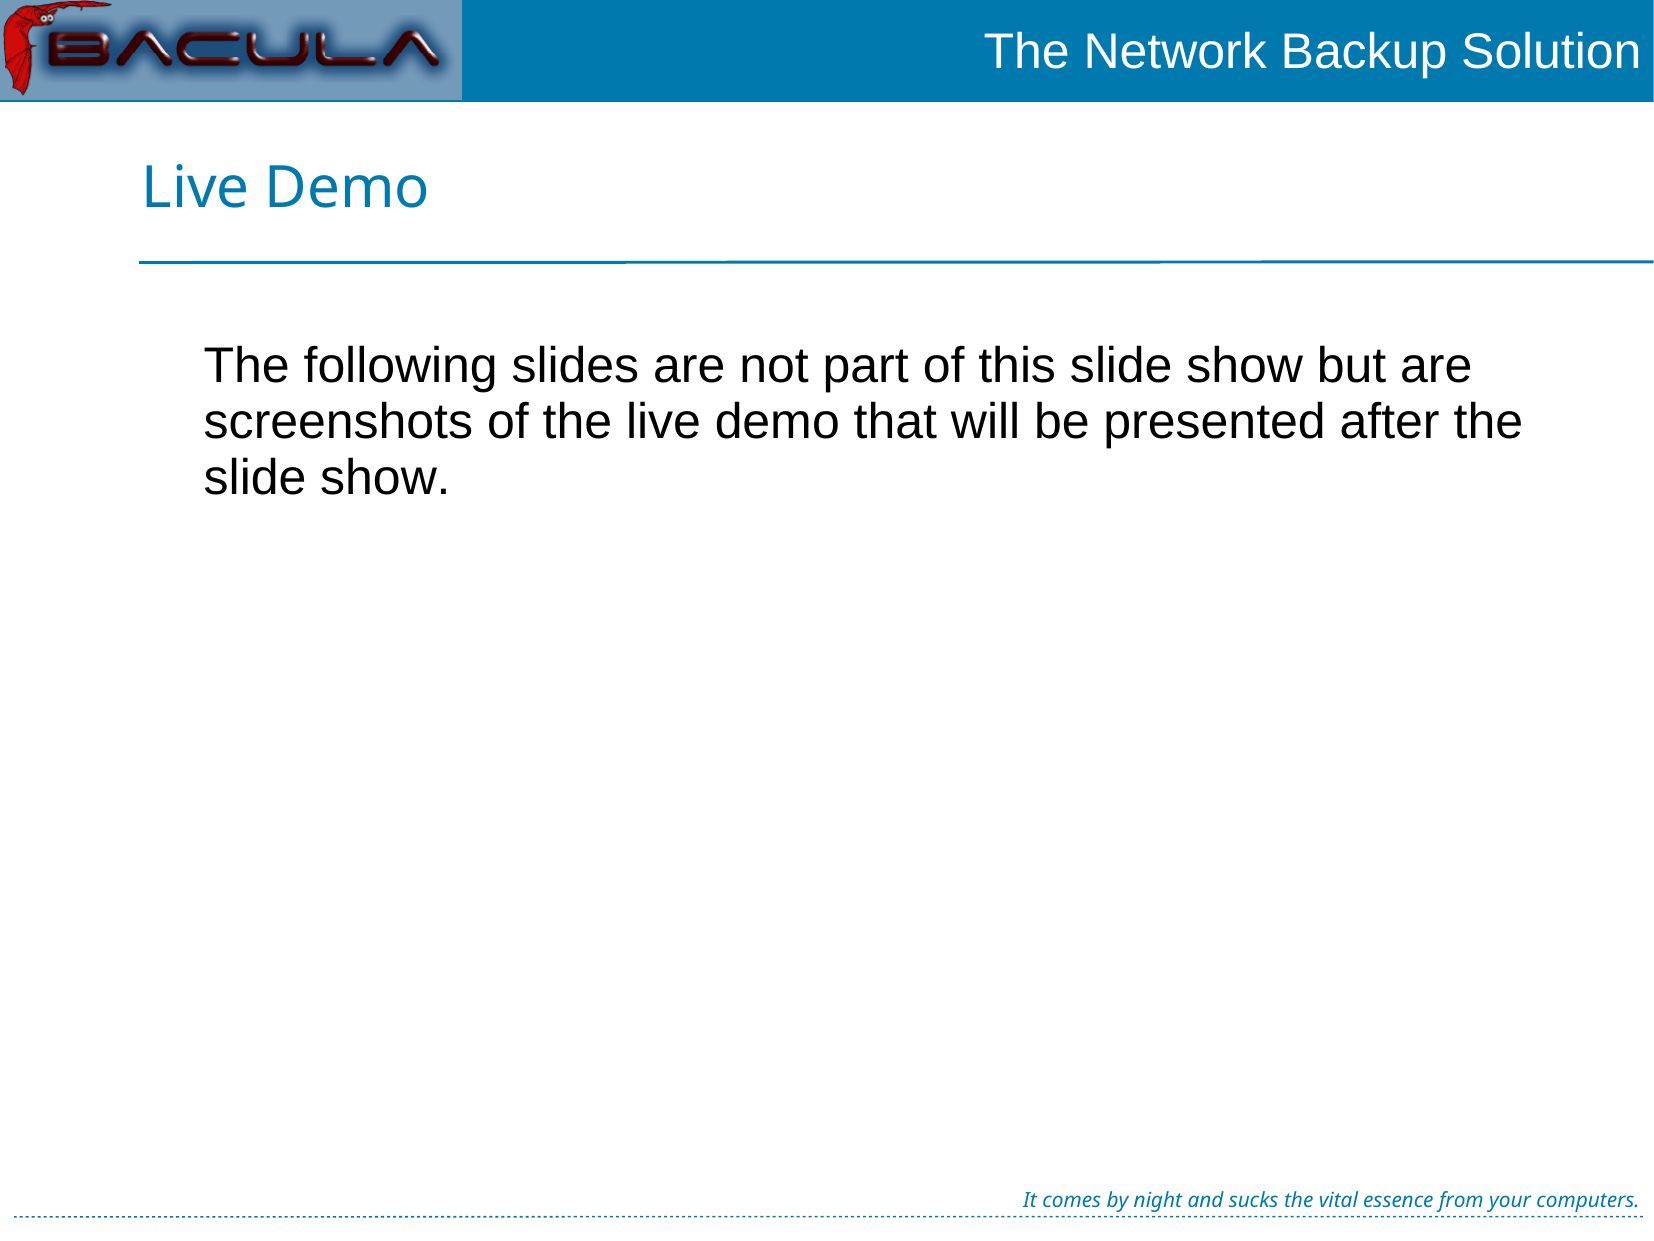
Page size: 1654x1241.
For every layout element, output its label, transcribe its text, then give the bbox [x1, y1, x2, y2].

picture [0, 0, 461, 99]
list The following slides are not part of this slide show but are screenshots of the live demo that will be presented after the slide show. [144, 337, 1538, 1014]
title Live Demo [141, 112, 1501, 226]
